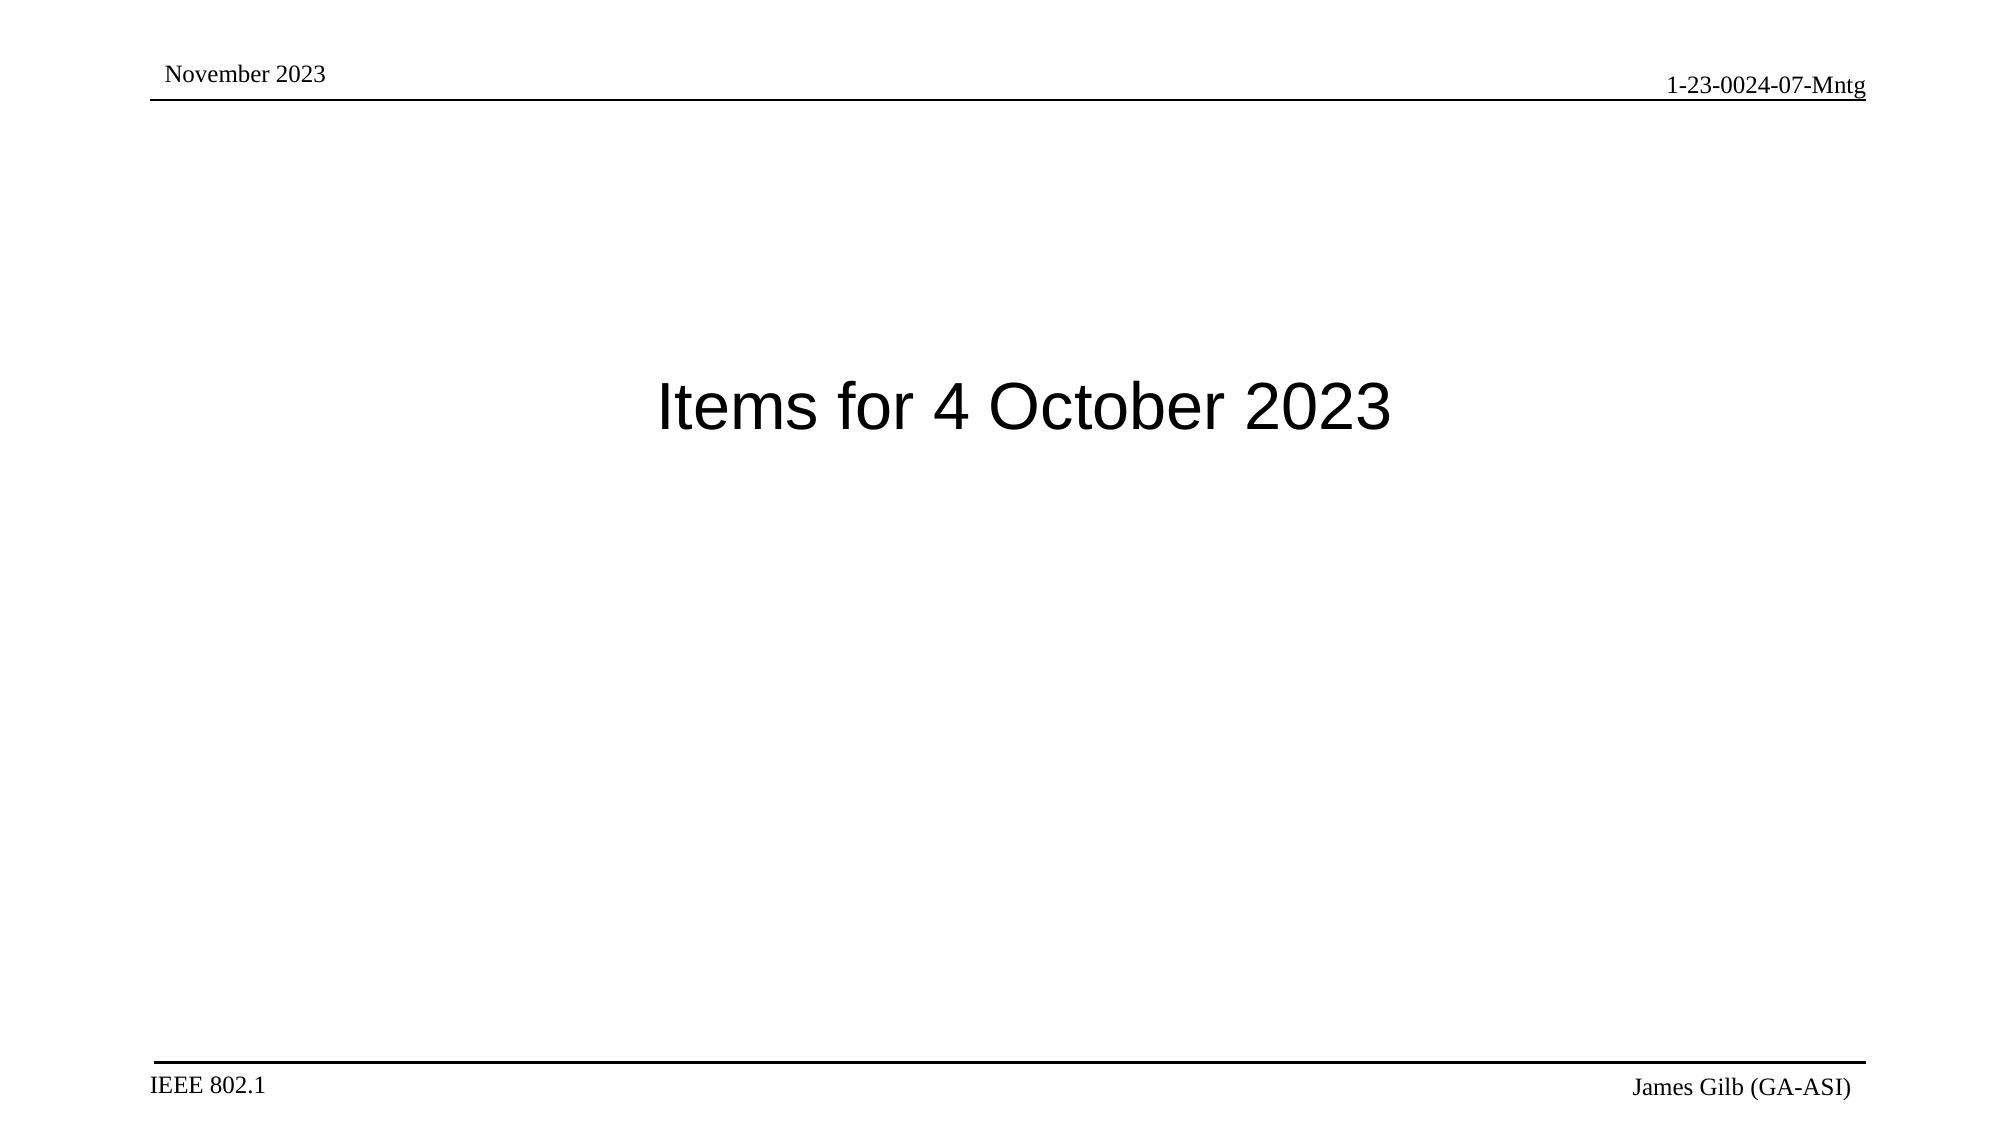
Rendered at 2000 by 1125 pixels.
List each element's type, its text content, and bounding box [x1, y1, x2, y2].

subtitle Items for 4 October 2023 [149, 112, 1900, 693]
